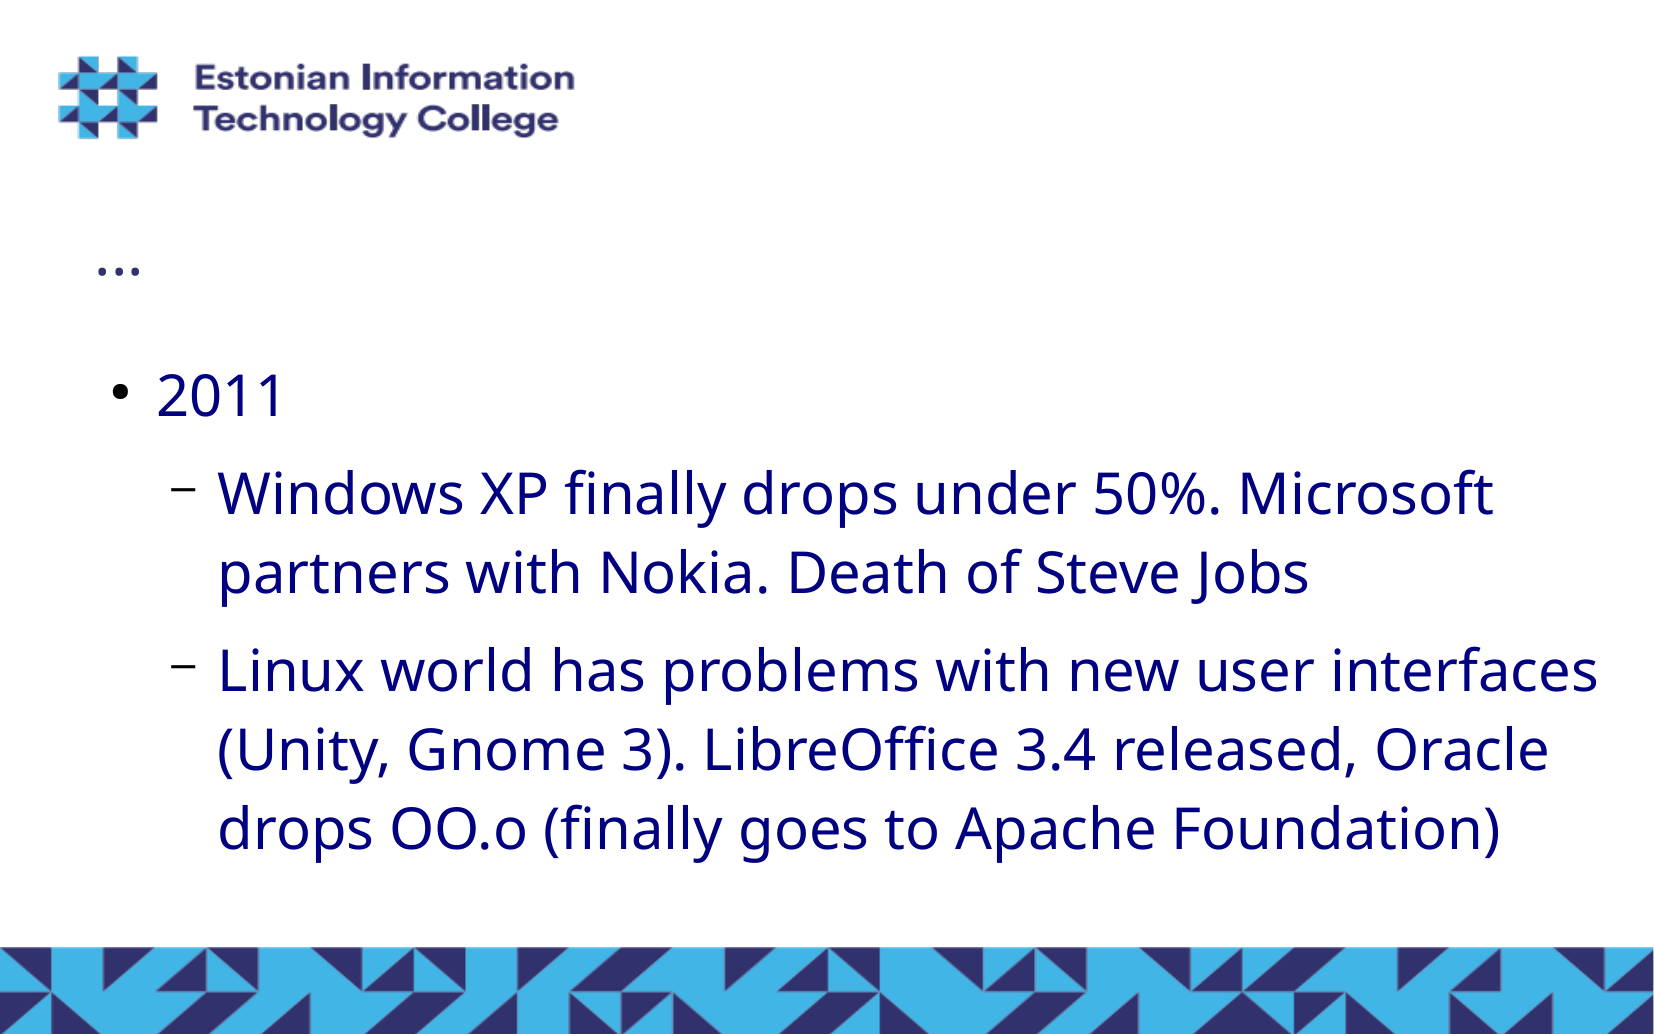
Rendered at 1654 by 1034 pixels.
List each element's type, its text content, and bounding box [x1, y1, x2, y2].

title ... [94, 165, 1231, 338]
list 2011 Windows XP finally drops under 50%. Microsoft partners with Nokia. Death of Steve Jobs Linux world has problems with new user interfaces (Unity, Gnome 3). LibreOffice 3.4 released, Oracle drops OO.o (finally goes to Apache Foundation) [94, 354, 1607, 922]
